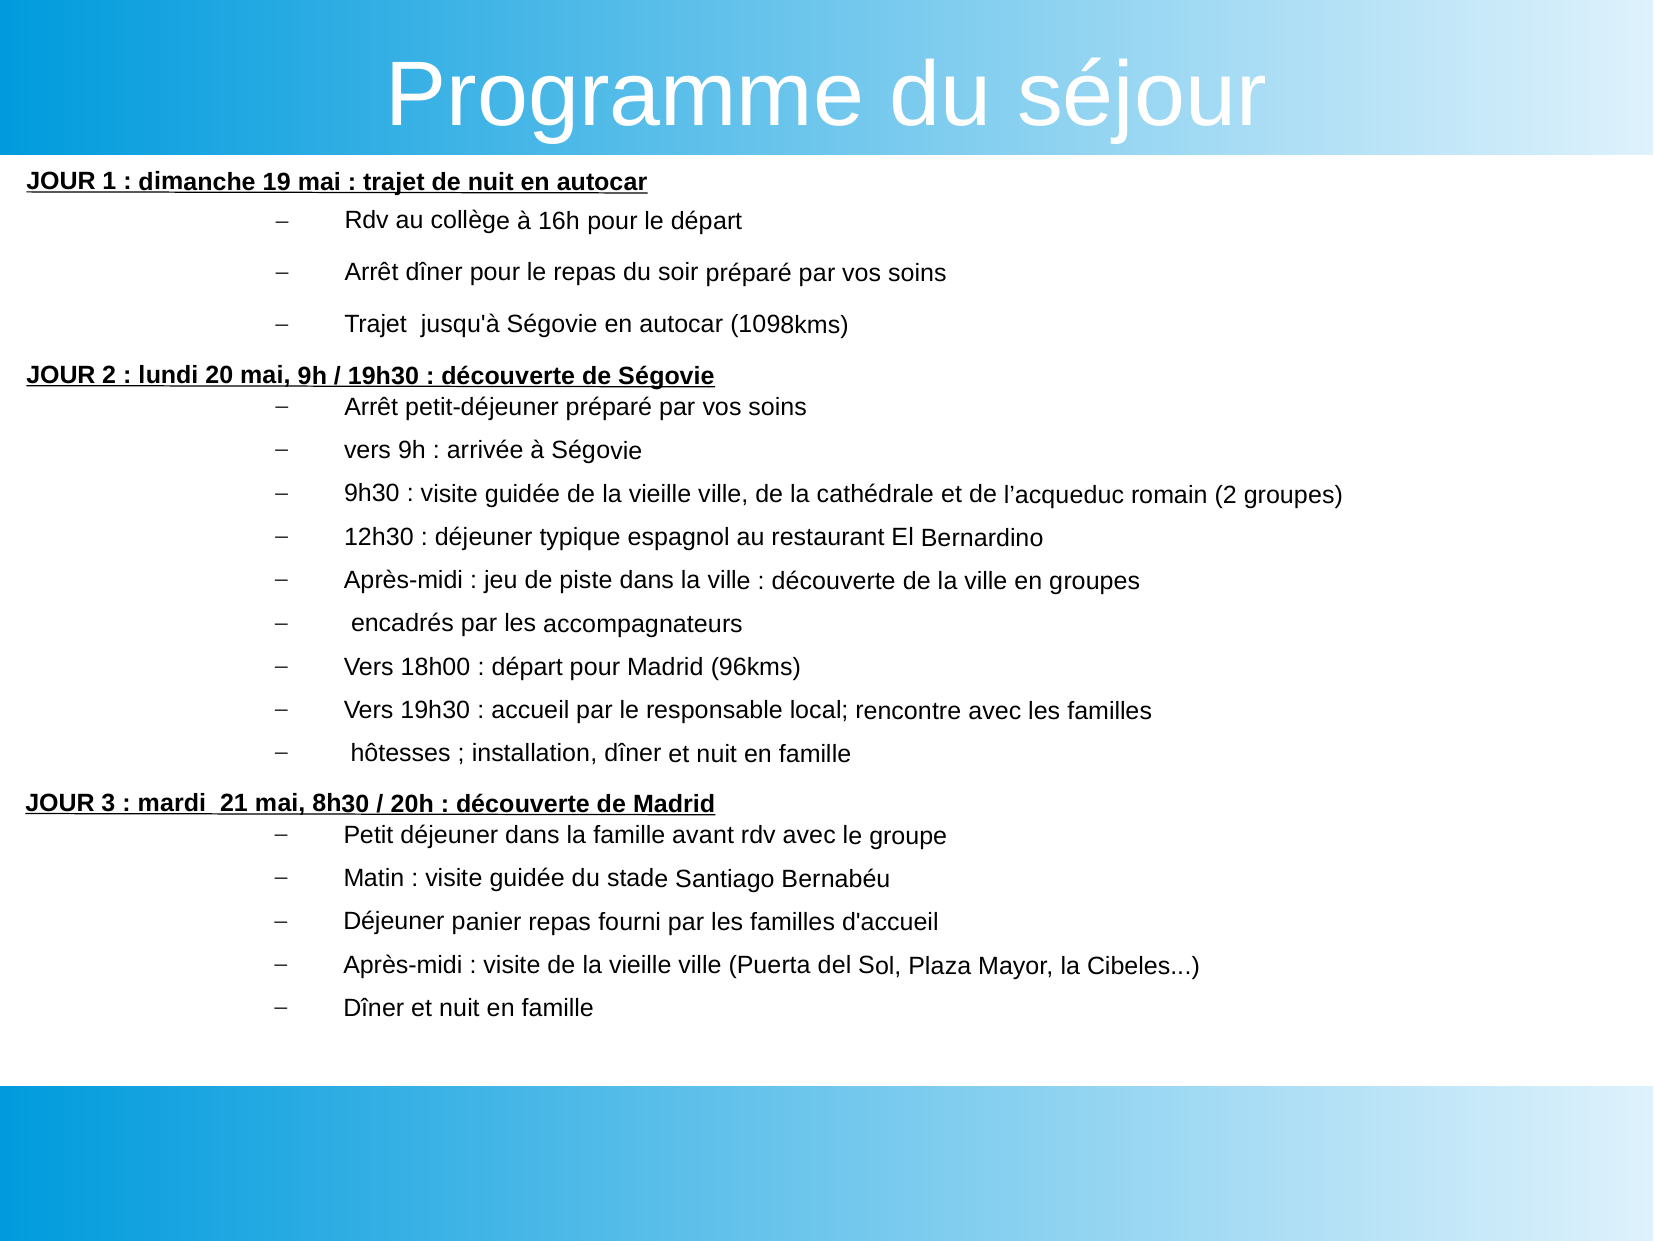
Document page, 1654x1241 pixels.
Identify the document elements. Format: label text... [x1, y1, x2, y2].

title Programme du séjour [82, 23, 1571, 155]
text_box JOUR 1 : dimanche 19 mai : trajet de nuit en autocar Rdv au collège à 16h pour le départ Arrêt dîner pour le repas du soir préparé par vos soins Trajet jusqu'à Ségovie en autocar (1098kms) JOUR 2 : lundi 20 mai, 9h / 19h30 : découverte de Ségovie Arrêt petit-déjeuner préparé par vos soins vers 9h : arrivée à Ségovie 9h30 : visite guidée de la vieille ville, de la cathédrale et de l’acqueduc romain (2 groupes) 12h30 : déjeuner typique espagnol au restaurant El Bernardino Après-midi : jeu de piste dans la ville : découverte de la ville en groupes encadrés par les accompagnateurs Vers 18h00 : départ pour Madrid (96kms) Vers 19h30 : accueil par le responsable local; rencontre avec les familles hôtesses ; installation, dîner et nuit en famille JOUR 3 : mardi 21 mai, 8h30 / 20h : découverte de Madrid Petit déjeuner dans la famille avant rdv avec le groupe Matin : visite guidée du stade Santiago Bernabéu Déjeuner panier repas fourni par les familles d'accueil Après-midi : visite de la vieille ville (Puerta del Sol, Plaza Mayor, la Cibeles...) Dîner et nuit en famille [0, 162, 1654, 1089]
